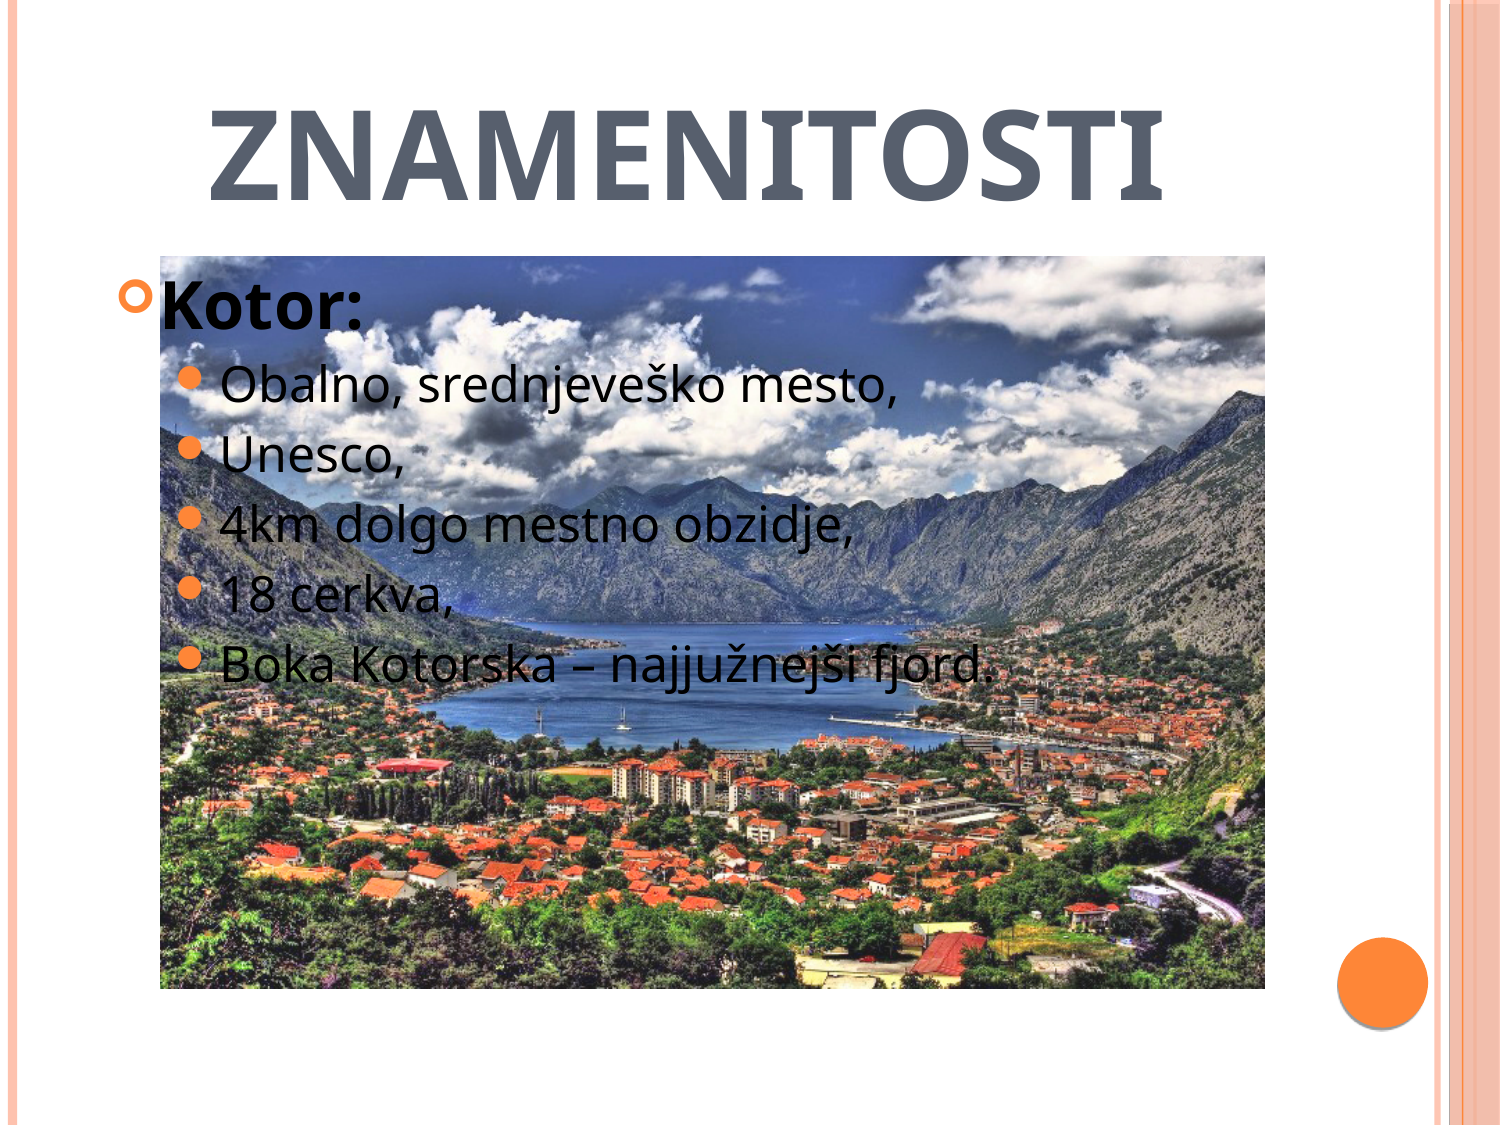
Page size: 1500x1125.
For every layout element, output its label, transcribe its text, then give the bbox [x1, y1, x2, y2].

text_box Kotor: Obalno, srednjeveško mesto, Unesco, 4km dolgo mestno obzidje, 18 cerkva, Boka Kotorska – najjužnejši fjord. [99, 255, 1325, 1055]
title Znamenitosti [75, 45, 1300, 233]
